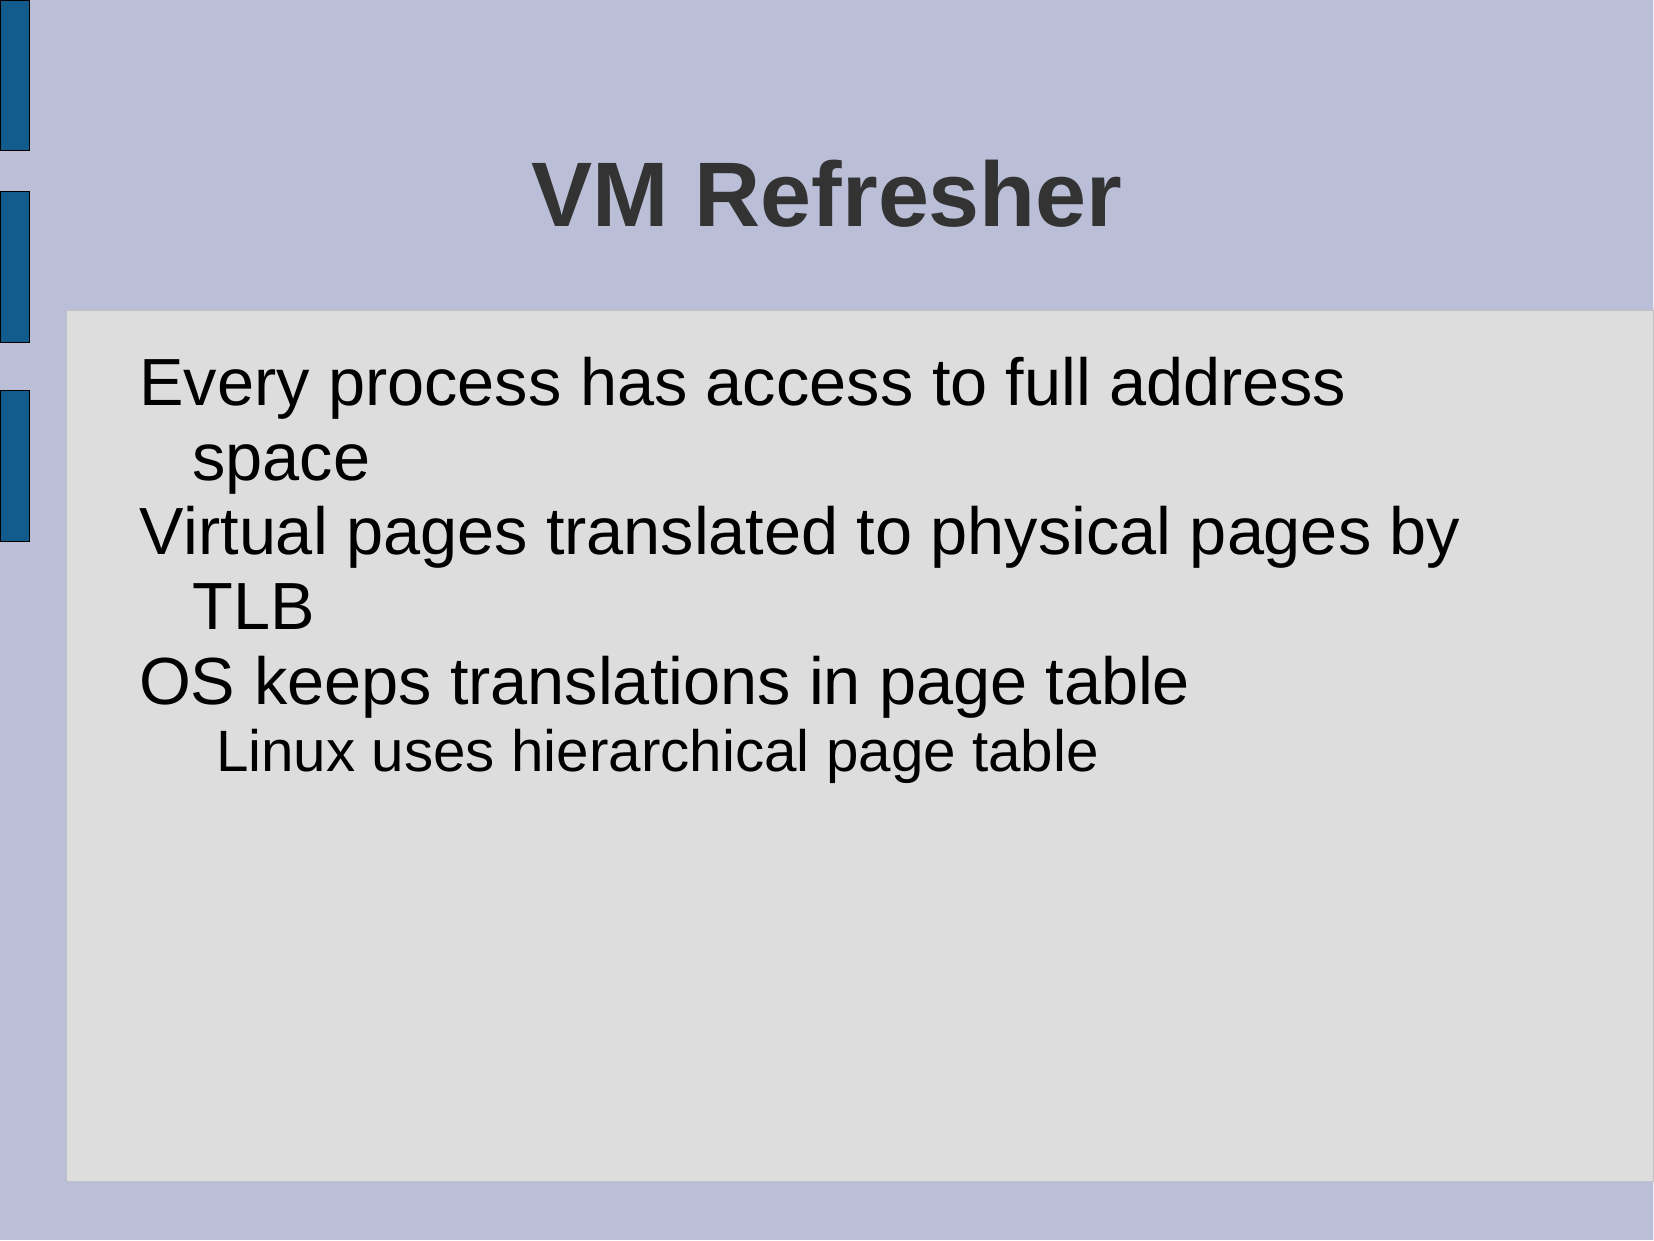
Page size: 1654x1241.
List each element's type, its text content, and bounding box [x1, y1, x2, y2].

list Every process has access to full address space Virtual pages translated to physical pages by TLB OS keeps translations in page table Linux uses hierarchical page table [121, 344, 1534, 1112]
title VM Refresher [121, 98, 1534, 291]
